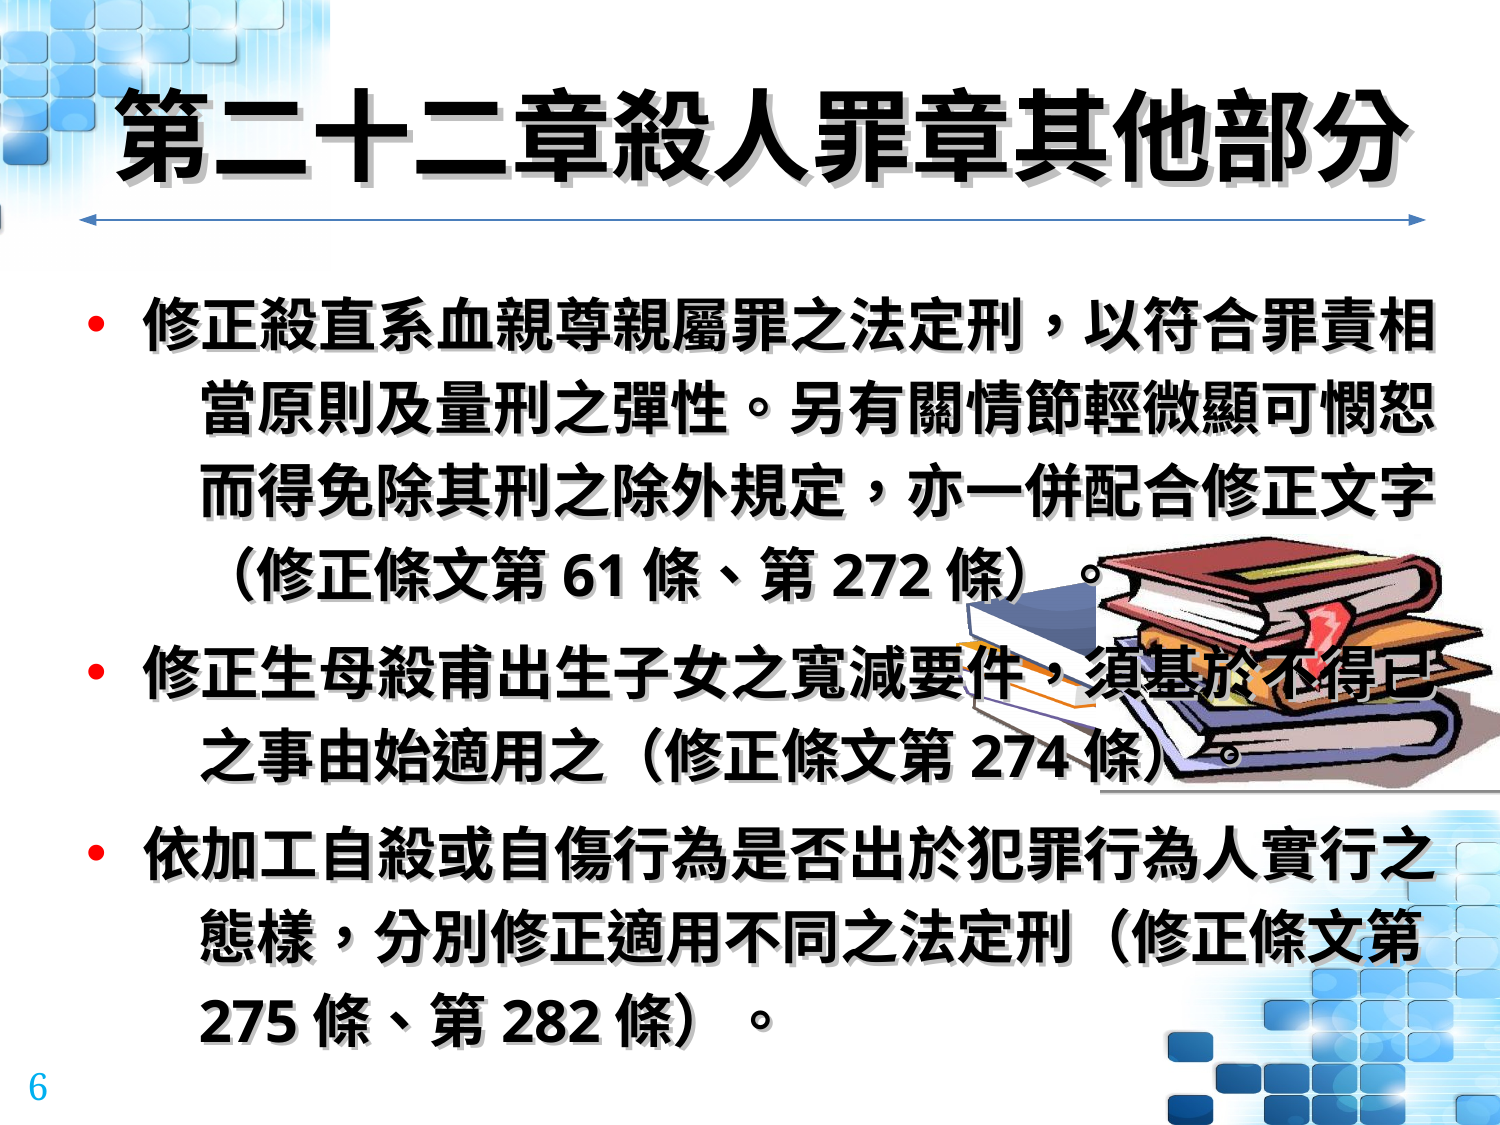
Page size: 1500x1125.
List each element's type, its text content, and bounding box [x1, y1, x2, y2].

text_box 修正殺直系血親尊親屬罪之法定刑，以符合罪責相當原則及量刑之彈性。另有關情節輕微顯可憫恕而得免除其刑之除外規定，亦一併配合修正文字（修正條文第61條、第272條）。 修正生母殺甫出生子女之寬減要件，須基於不得已之事由始適用之（修正條文第274條）。 依加工自殺或自傷行為是否出於犯罪行為人實行之態樣，分別修正適用不同之法定刑（修正條文第275條、第282條）。 [70, 267, 1453, 1058]
text_box 第二十二章殺人罪章其他部分 [82, 66, 1441, 201]
text_box 6 [12, 1055, 363, 1116]
picture [1453, 534, 1500, 790]
